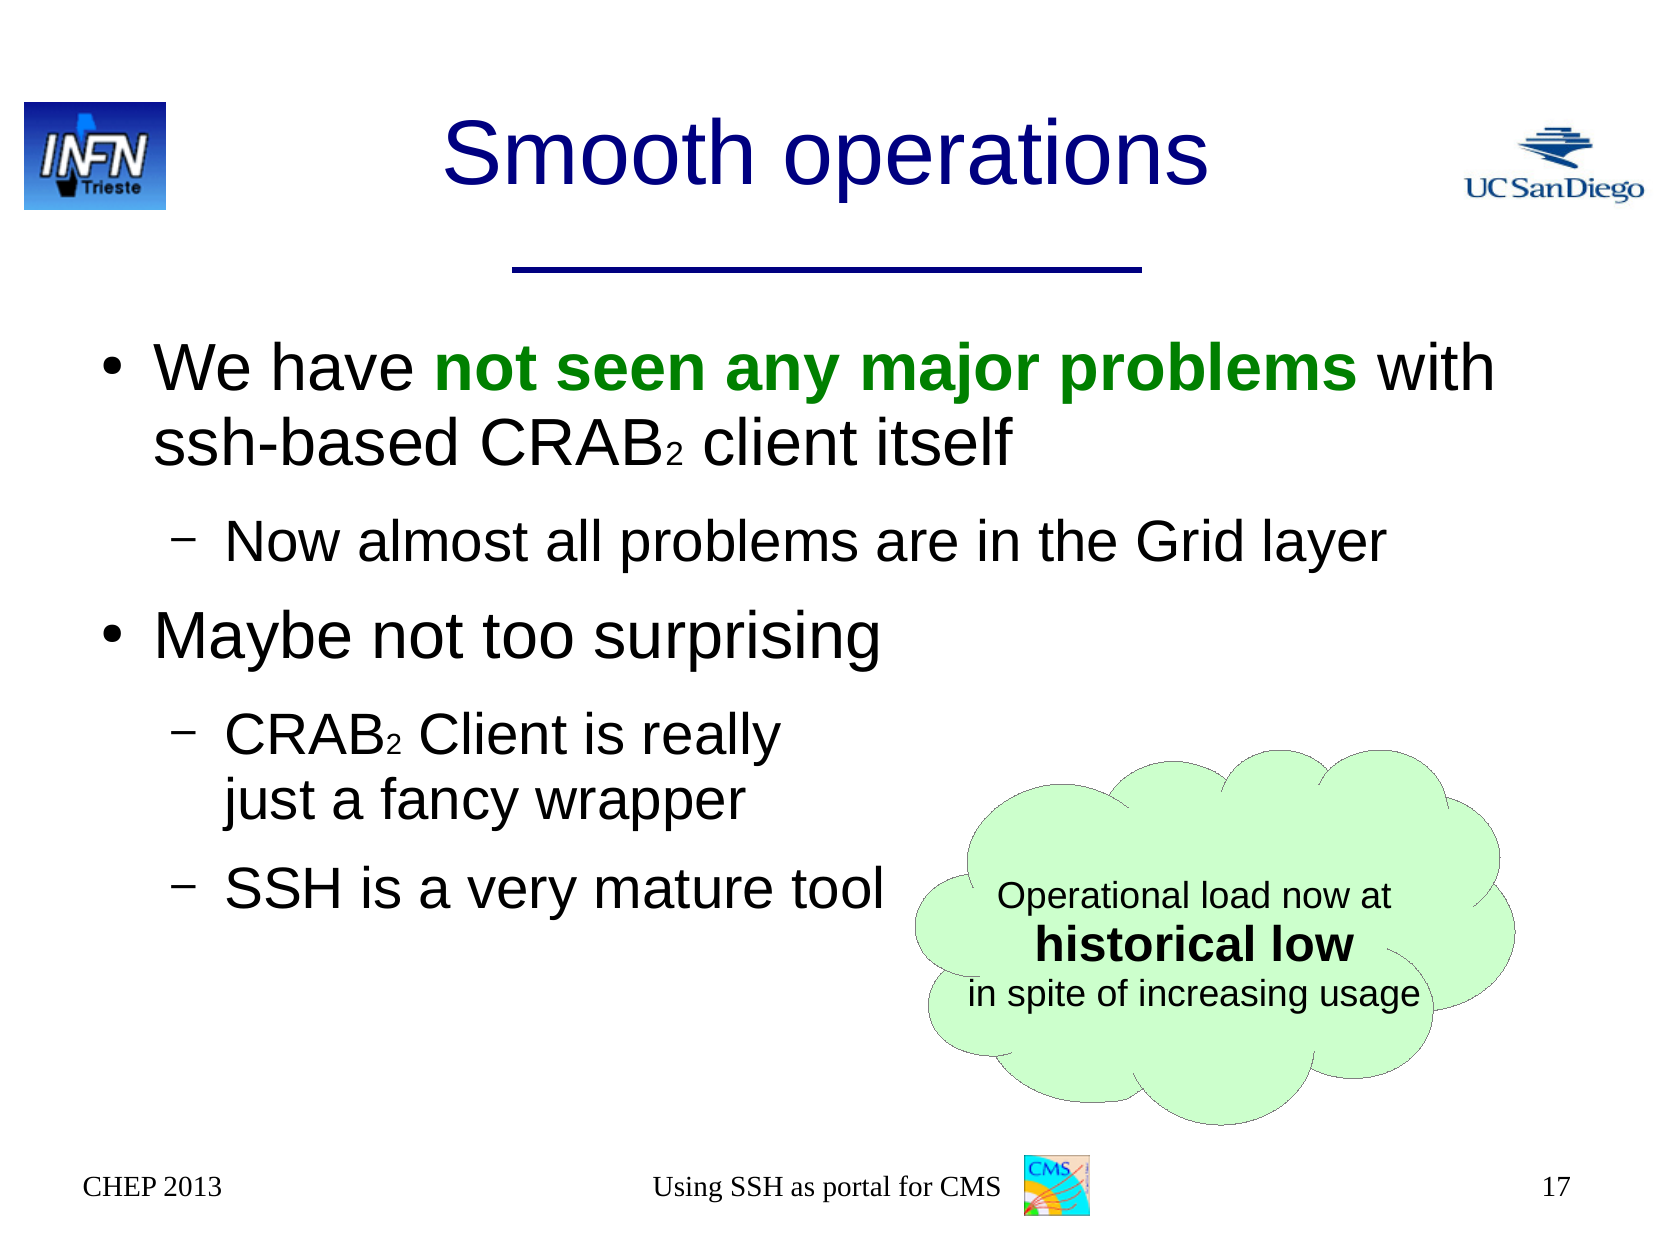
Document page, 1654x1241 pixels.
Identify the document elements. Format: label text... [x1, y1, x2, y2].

list We have not seen any major problems with ssh-based CRAB2 client itself Now almost all problems are in the Grid layer Maybe not too surprising CRAB2 Client is really just a fancy wrapper SSH is a very mature tool [82, 330, 1538, 1126]
picture [24, 102, 82, 210]
title Smooth operations [82, 49, 1571, 257]
text_box Operational load now at historical low in spite of increasing usage [915, 750, 1516, 1126]
picture [1024, 1155, 1090, 1216]
picture [1571, 89, 1654, 240]
